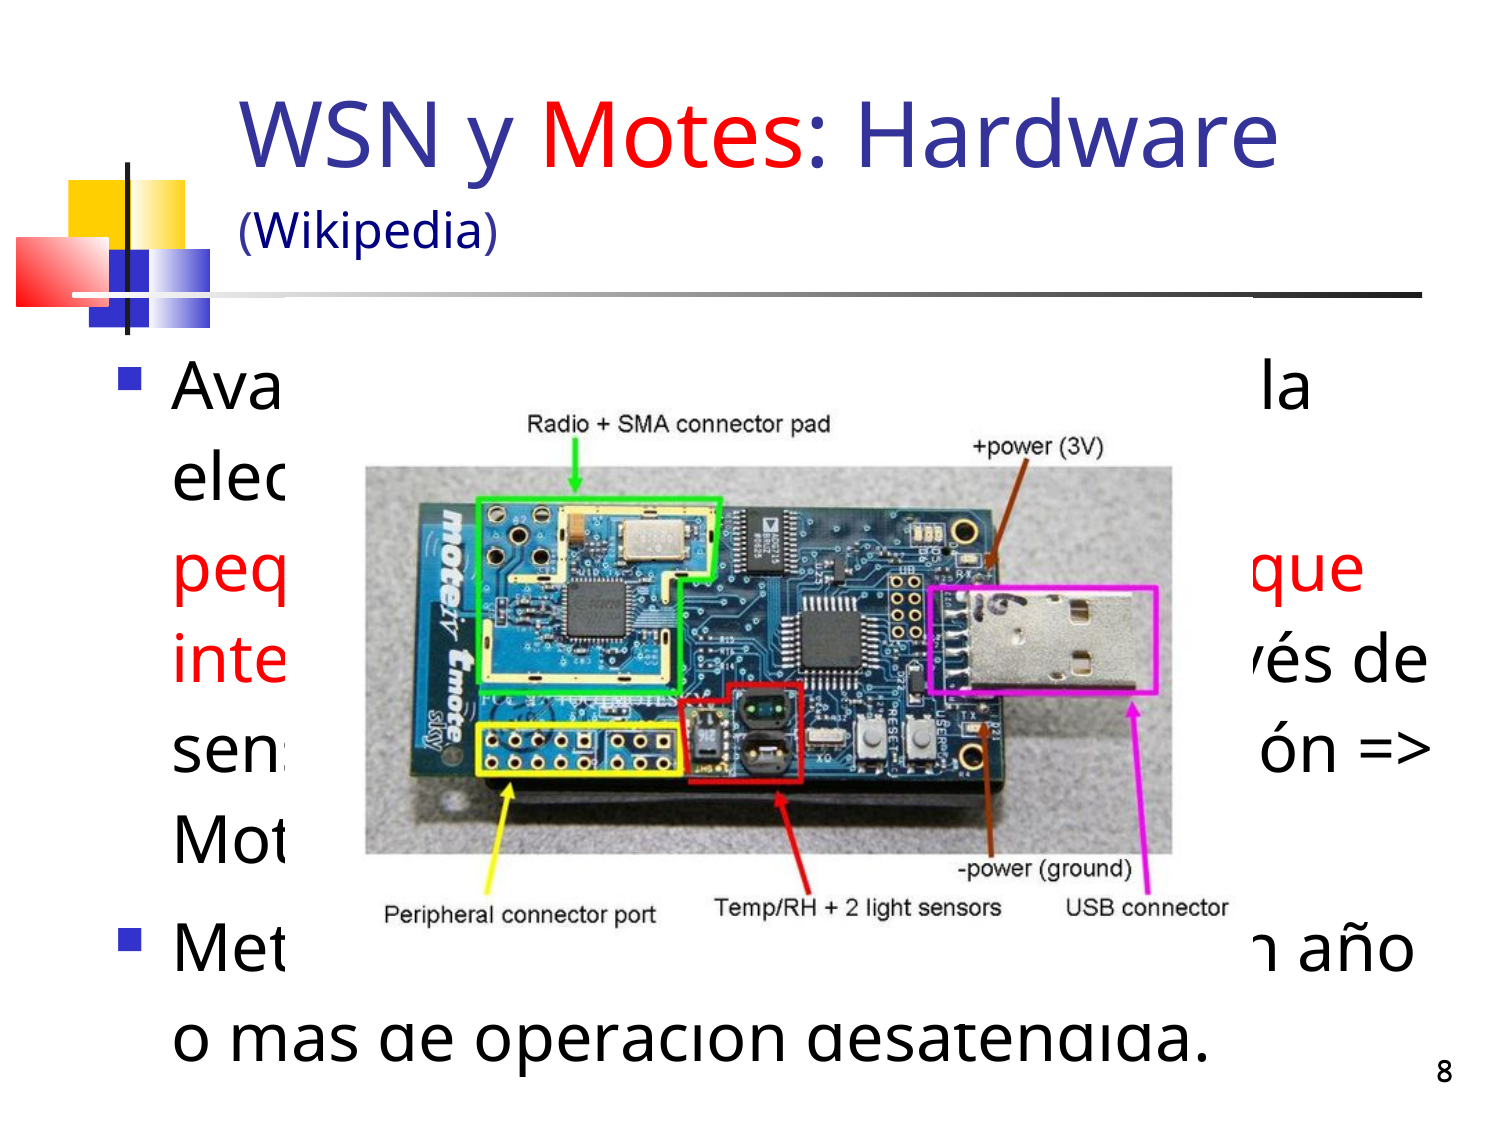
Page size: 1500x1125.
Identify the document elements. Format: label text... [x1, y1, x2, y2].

title WSN y Motes: Hardware (Wikipedia) [223, 30, 1310, 271]
picture [285, 297, 1253, 1024]
text_box <number> [1155, 1024, 1468, 1100]
list Avances en redes e integración de la electrónica permiten crear nodos pequeños, flexibles, de bajo costo que interactúan con su ambiente a través de sensores, actuadores y comunicación => Motes (nombre en USA) Meta en consumo energético => un año o más de operación desatendida. [99, 331, 285, 1007]
list Avances en redes e integración de la electrónica permiten crear nodos pequeños, flexibles, de bajo costo que interactúan con su ambiente a través de sensores, actuadores y comunicación => Motes (nombre en USA) Meta en consumo energético => un año o más de operación desatendida. [1253, 331, 1469, 1007]
